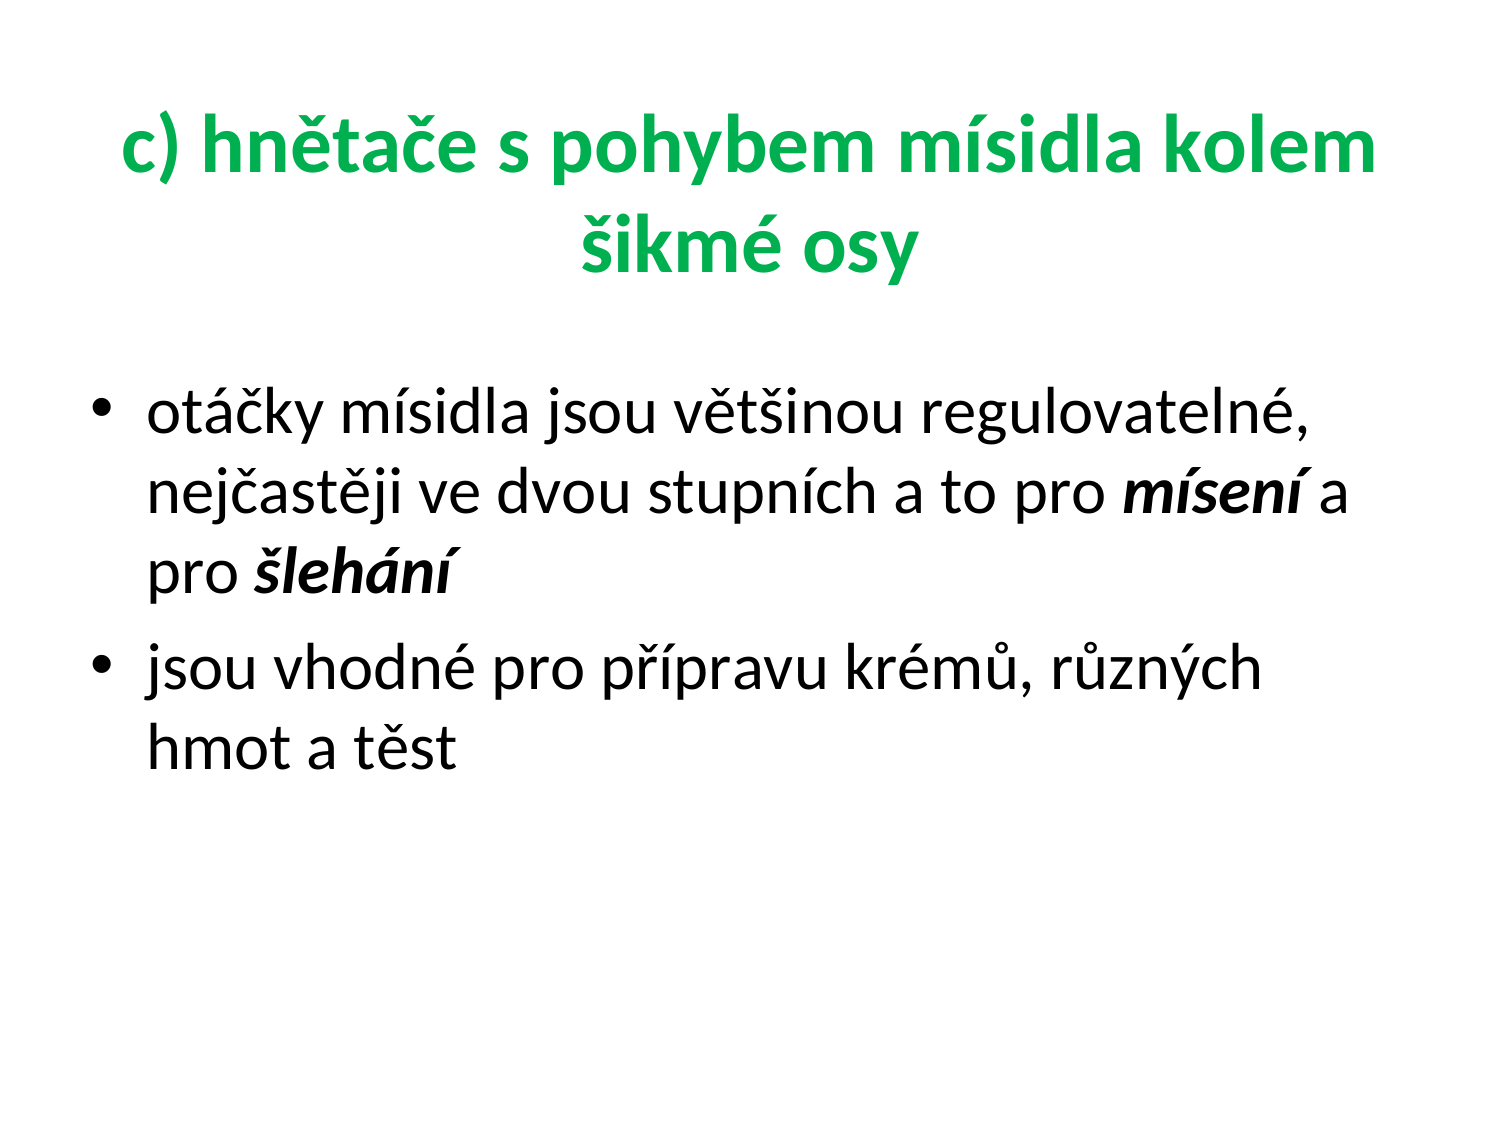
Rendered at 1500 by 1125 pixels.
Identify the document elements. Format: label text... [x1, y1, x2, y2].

list otáčky mísidla jsou většinou regulovatelné, nejčastěji ve dvou stupních a to pro mísení a pro šlehání jsou vhodné pro přípravu krémů, různých hmot a těst [75, 262, 1426, 1006]
title c) hnětače s pohybem mísidla kolem šikmé osy [75, 0, 1426, 262]
